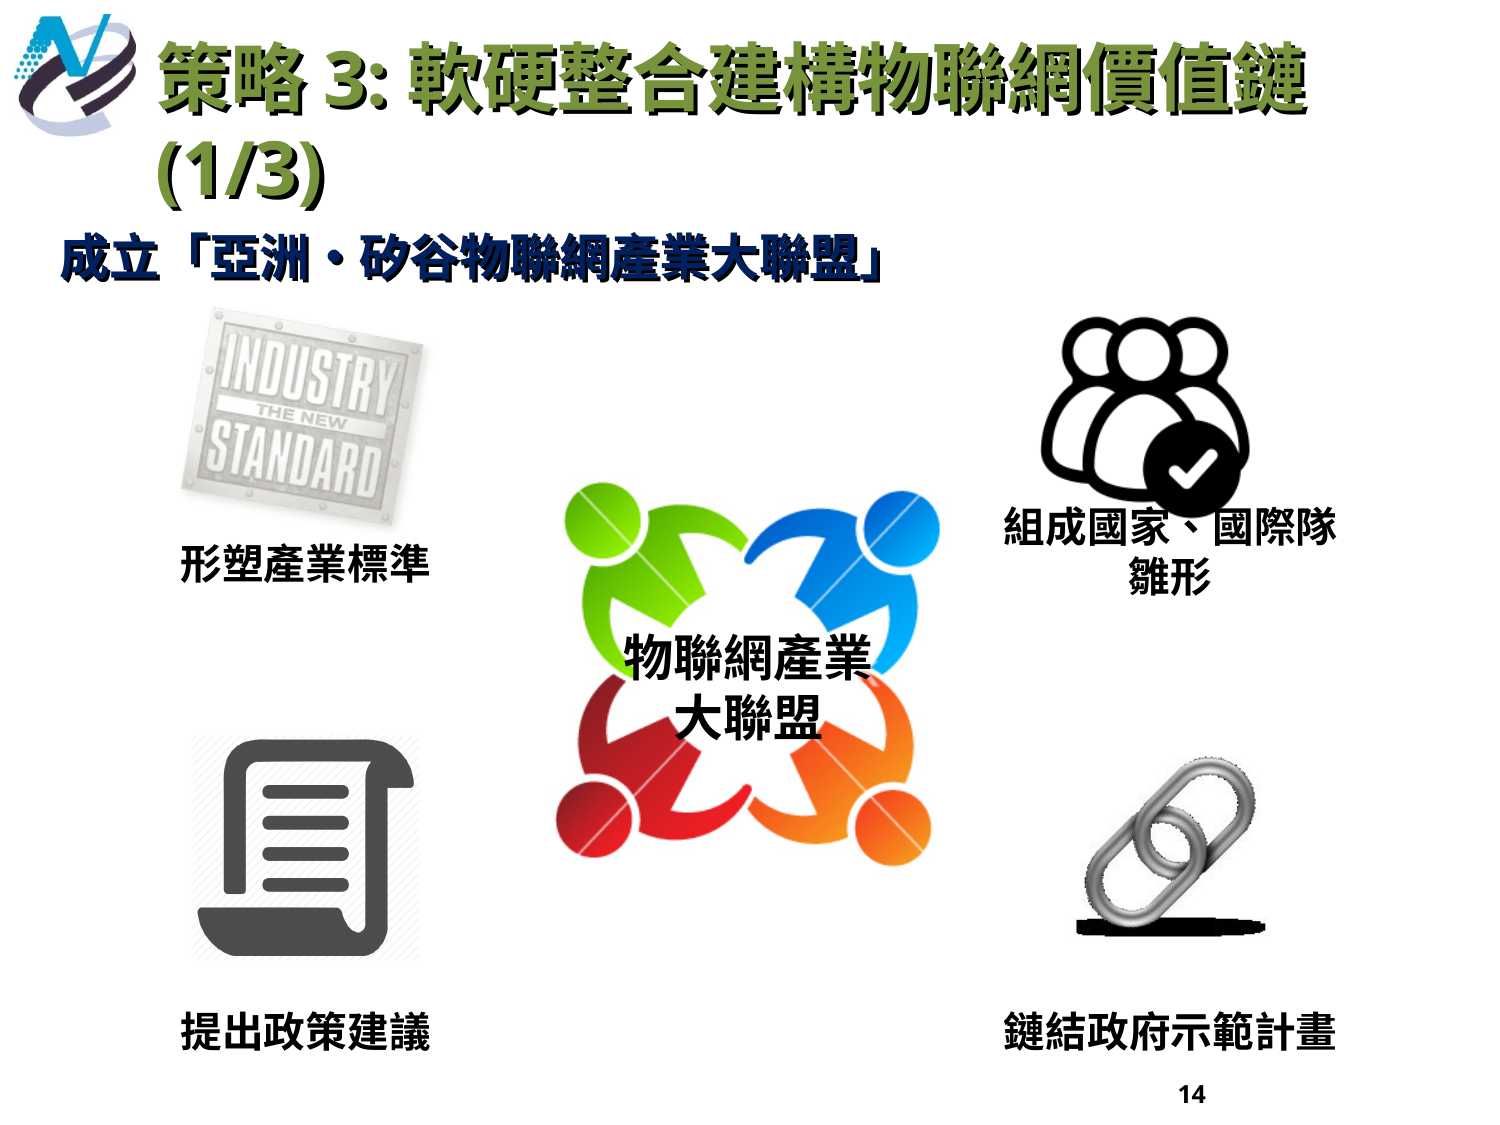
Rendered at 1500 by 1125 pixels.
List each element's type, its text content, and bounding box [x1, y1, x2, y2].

text_box 14 [1162, 1065, 1500, 1125]
picture [190, 732, 421, 962]
text_box 形塑產業標準 [112, 495, 499, 631]
picture [465, 283, 1271, 972]
text_box 鏈結政府示範計畫 [977, 962, 1364, 1098]
text_box 物聯網產業 大聯盟 [566, 619, 932, 748]
picture [1053, 747, 1289, 962]
text_box 提出政策建議 [112, 962, 499, 1098]
text_box 組成國家、國際隊雛形 [977, 483, 1364, 619]
text_box 策略3:軟硬整合建構物聯網價值鏈 (1/3) [140, 8, 1500, 232]
picture [173, 301, 439, 495]
text_box 成立「亞洲•矽谷物聯網產業大聯盟」 [44, 218, 1235, 293]
